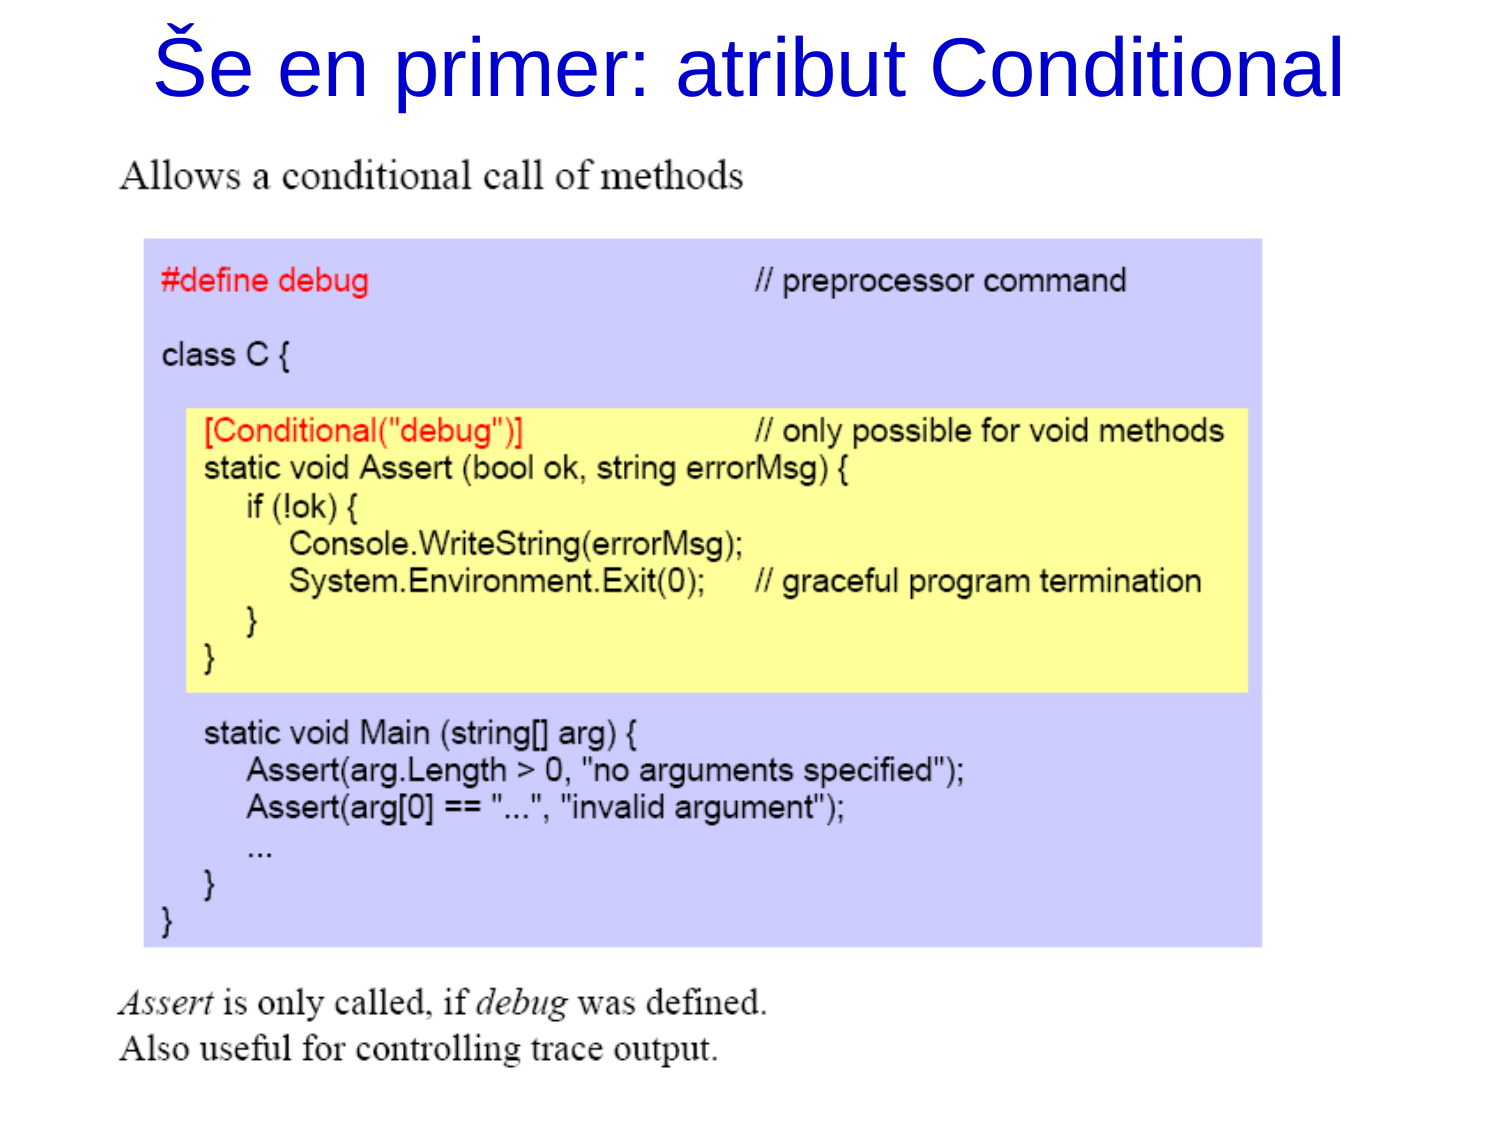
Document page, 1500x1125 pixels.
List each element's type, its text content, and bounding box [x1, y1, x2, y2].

picture [100, 147, 1388, 1112]
title Še en primer: atribut Conditional [112, 0, 1388, 126]
